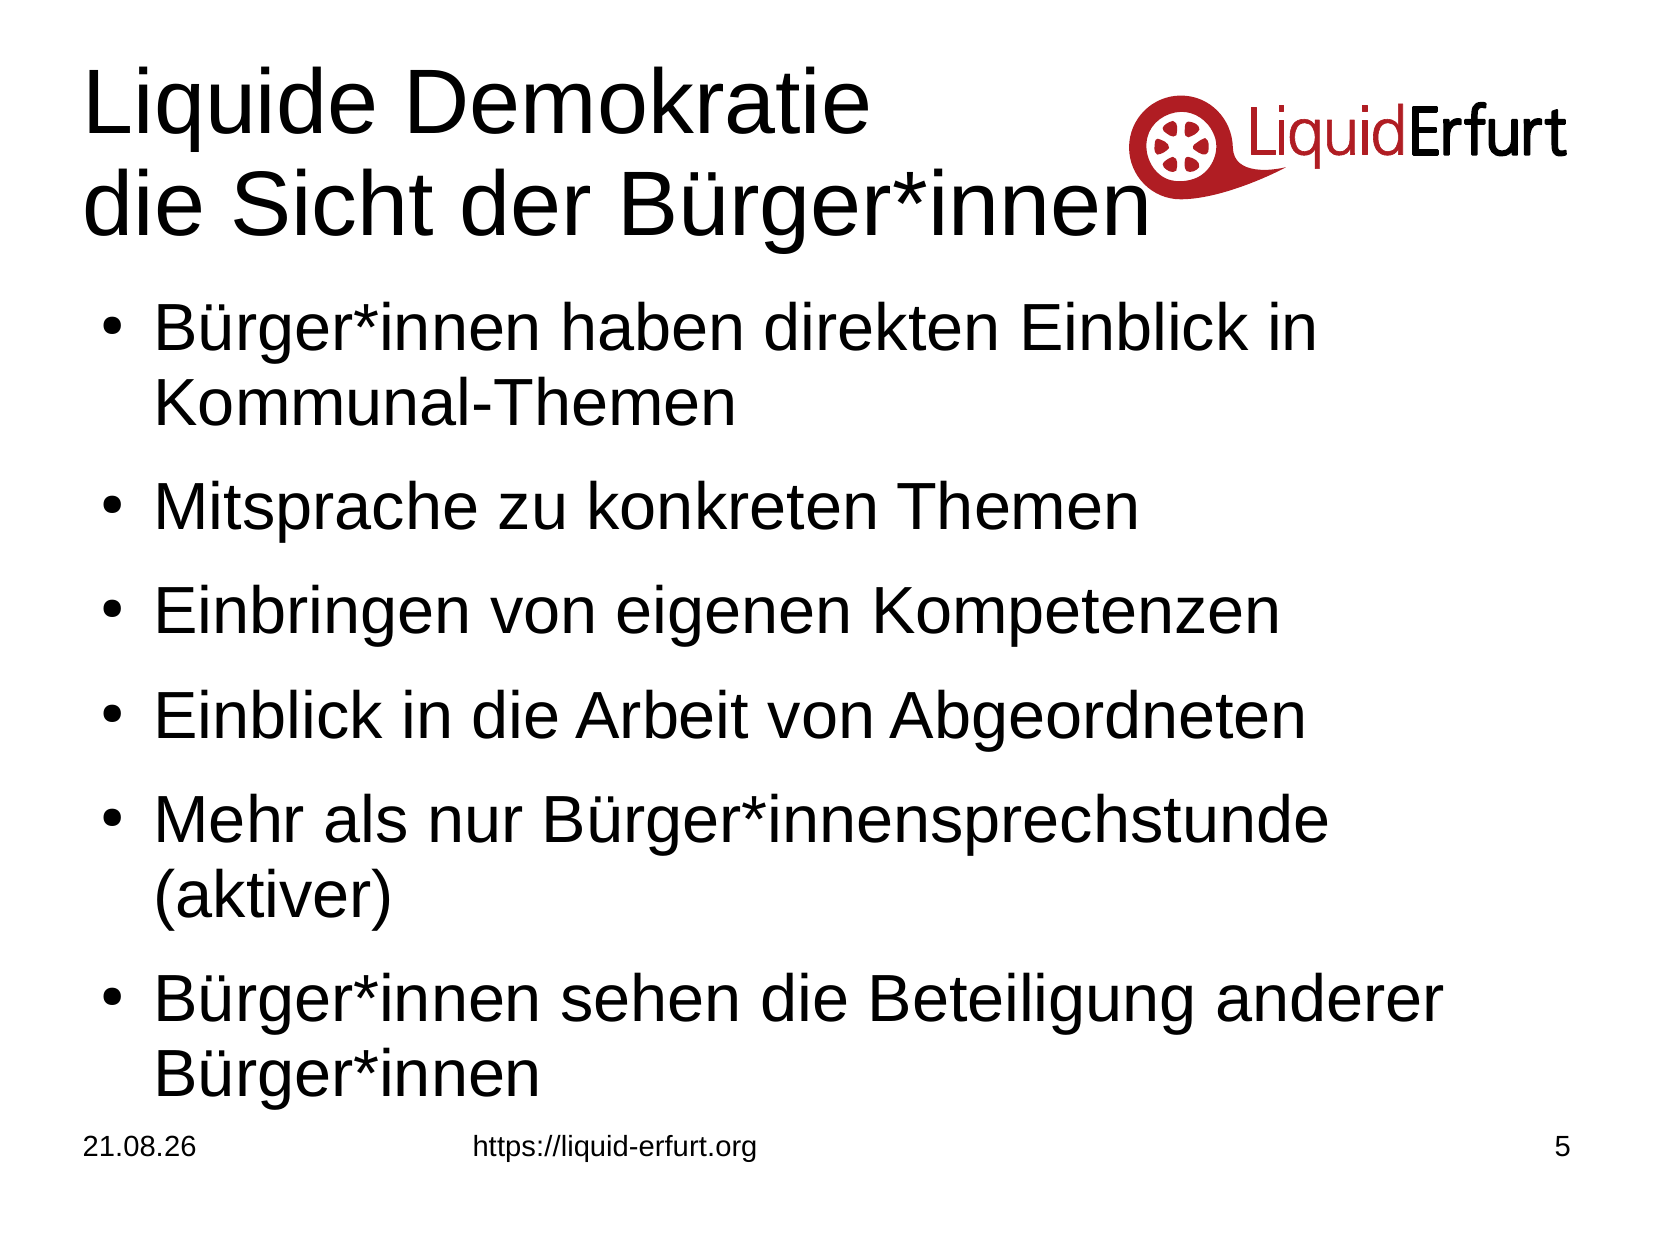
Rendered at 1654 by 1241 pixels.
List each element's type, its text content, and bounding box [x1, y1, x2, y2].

list Bürger*innen haben direkten Einblick in Kommunal-Themen Mitsprache zu konkreten Themen Einbringen von eigenen Kompetenzen Einblick in die Arbeit von Abgeordneten Mehr als nur Bürger*innensprechstunde (aktiver) Bürger*innen sehen die Beteiligung anderer Bürger*innen [82, 290, 1571, 1111]
title Liquide Demokratie die Sicht der Bürger*innen [82, 49, 1571, 257]
